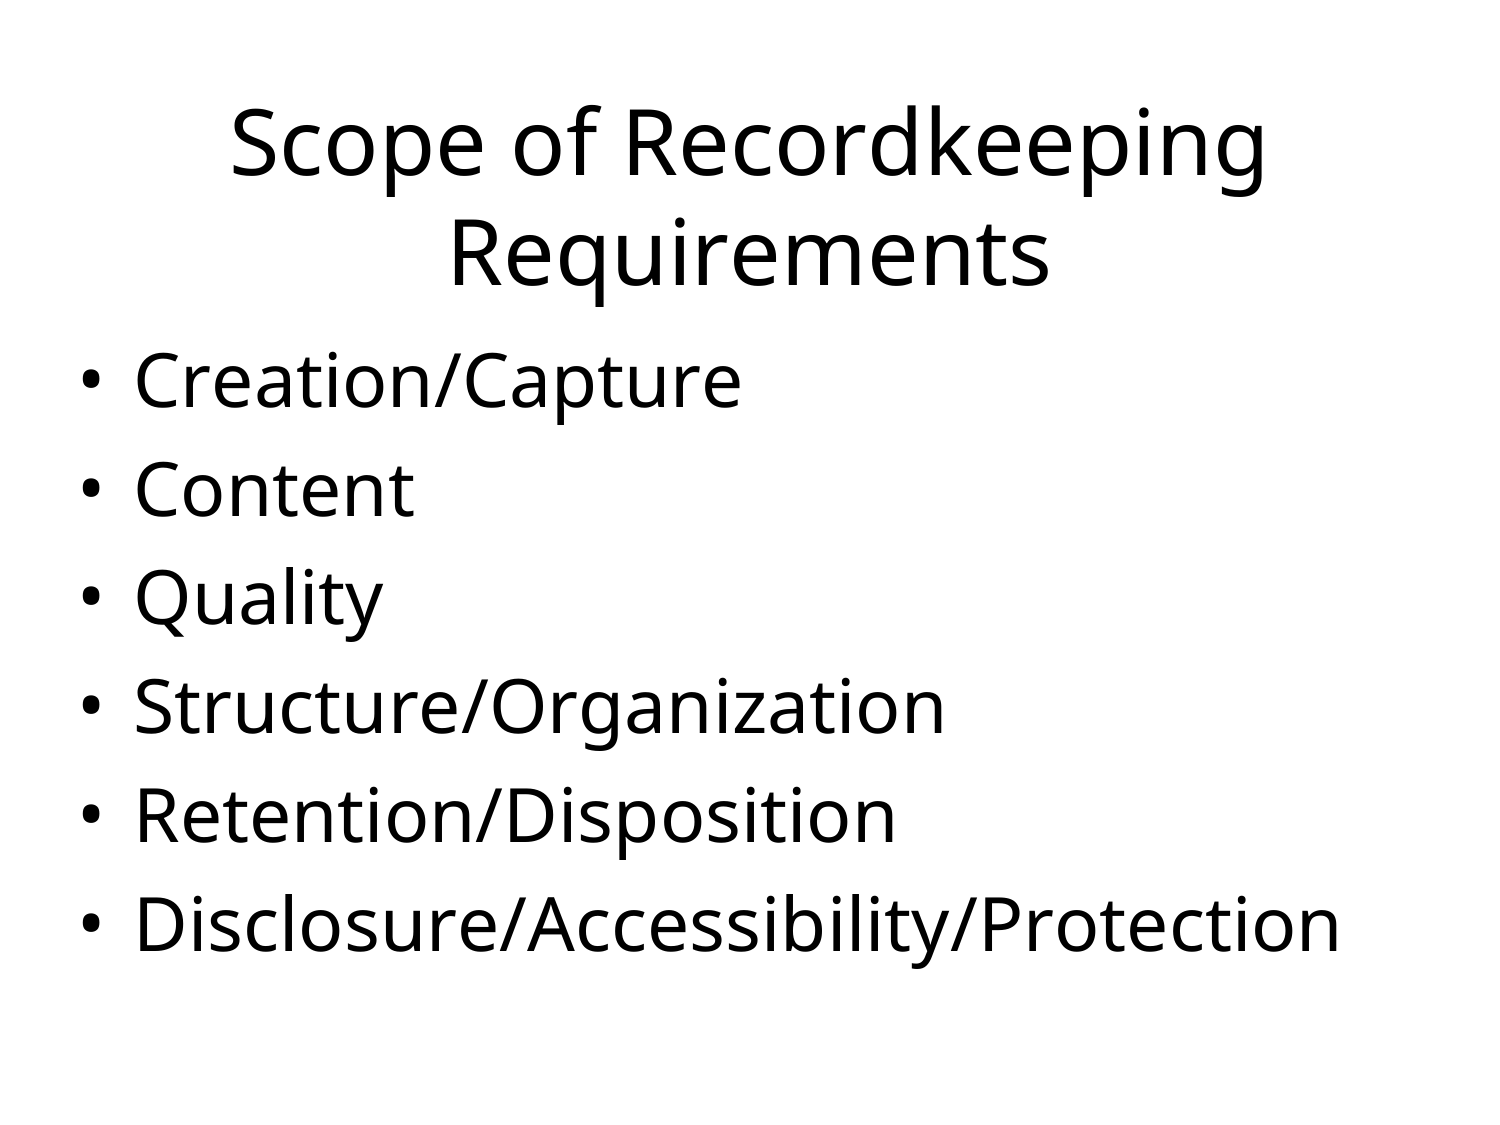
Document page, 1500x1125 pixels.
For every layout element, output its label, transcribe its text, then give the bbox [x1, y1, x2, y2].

list Creation/Capture Content Quality Structure/Organization Retention/Disposition Disclosure/Accessibility/Protection [62, 324, 1388, 1001]
title Scope of Recordkeeping Requirements [112, 76, 1388, 312]
